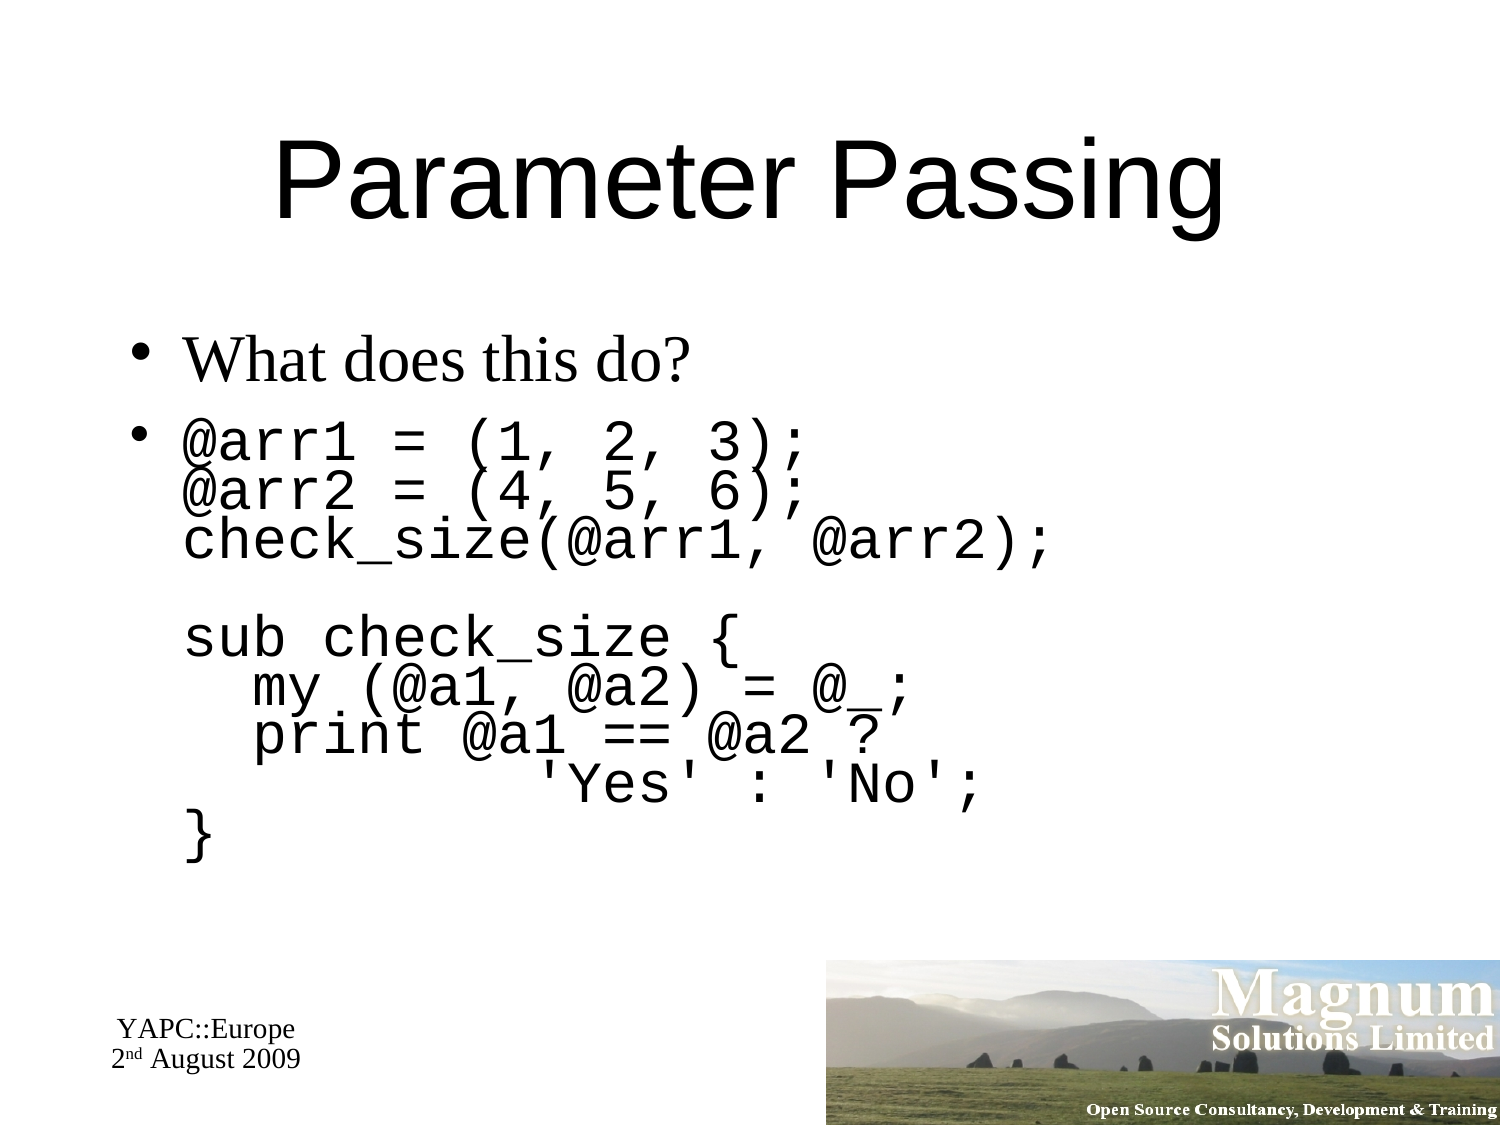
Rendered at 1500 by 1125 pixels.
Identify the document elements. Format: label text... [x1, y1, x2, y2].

list What does this do? @arr1 = (1, 2, 3); @arr2 = (4, 5, 6); check_size(@arr1, @arr2); sub check_size { my (@a1, @a2) = @_; print @a1 == @a2 ? 'Yes' : 'No'; } [112, 337, 1388, 881]
title Parameter Passing [112, 62, 1388, 250]
picture [826, 960, 1500, 1125]
